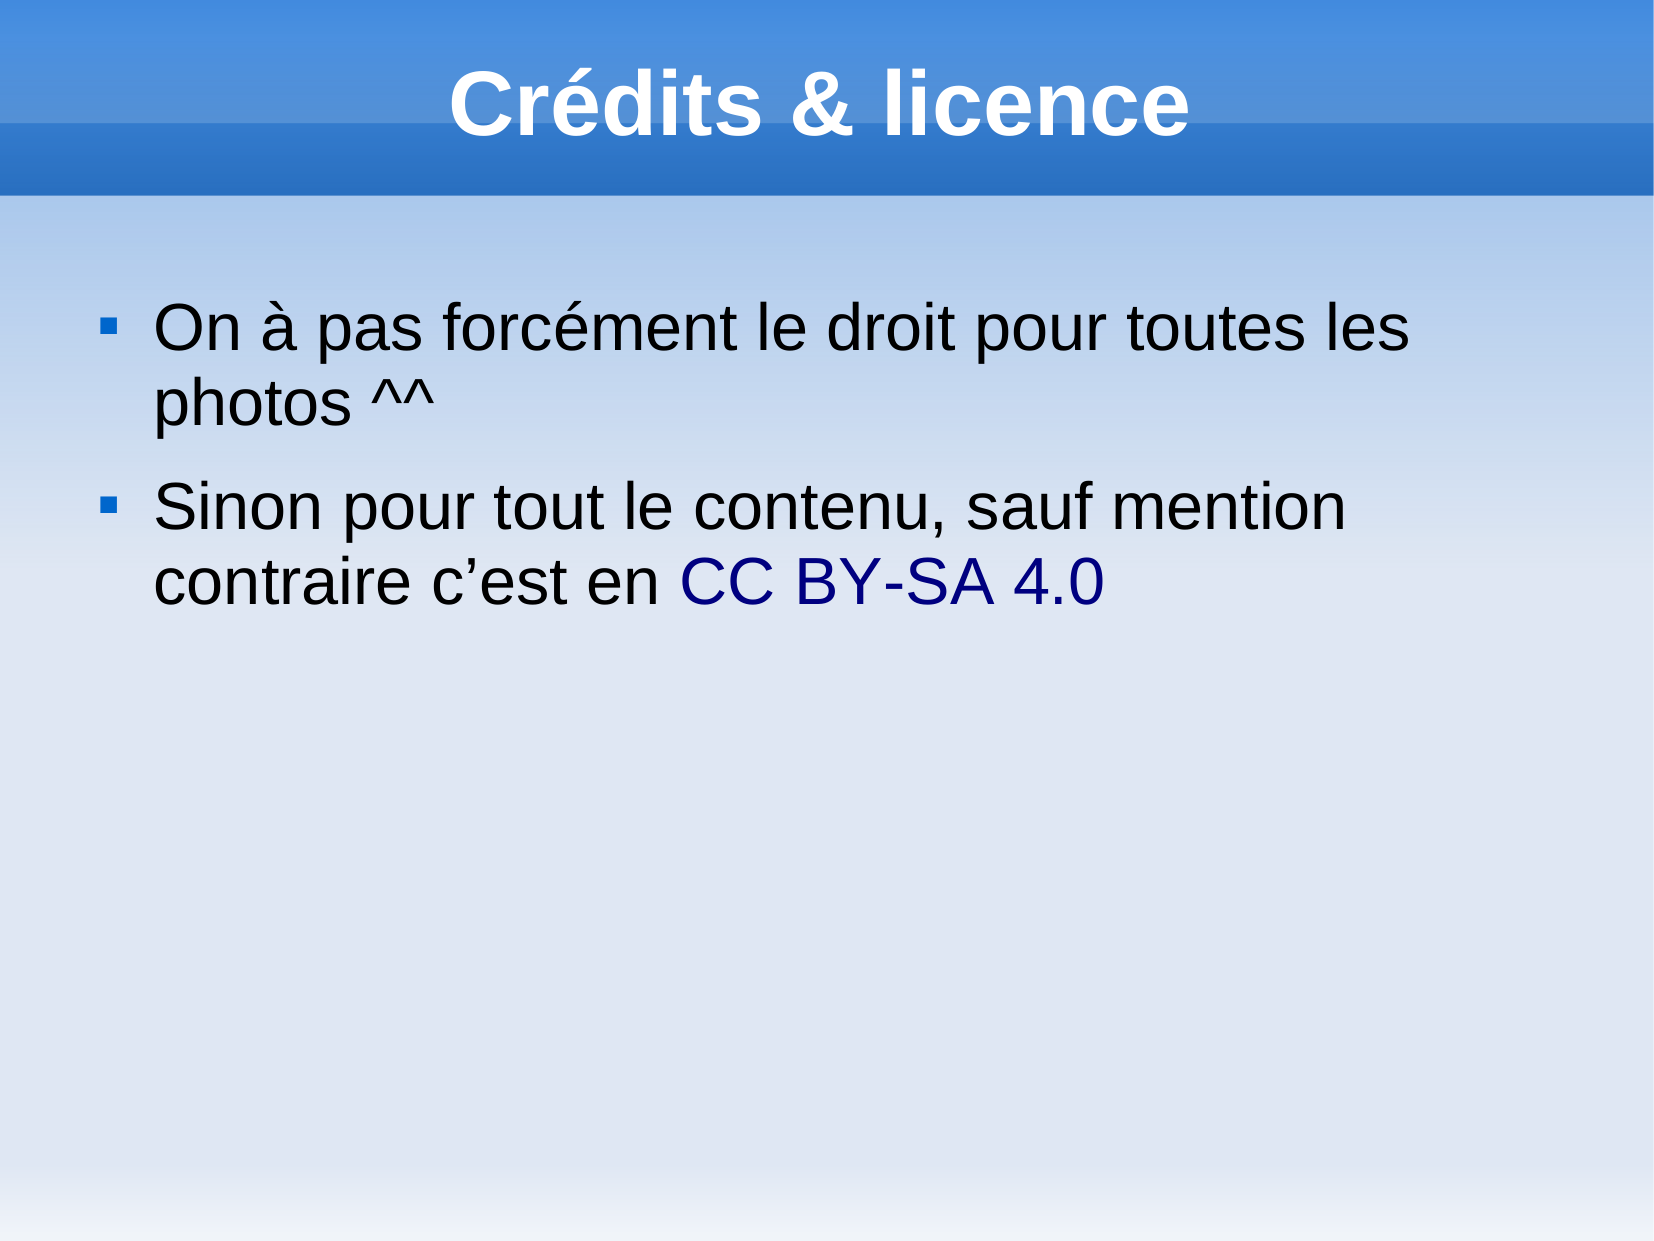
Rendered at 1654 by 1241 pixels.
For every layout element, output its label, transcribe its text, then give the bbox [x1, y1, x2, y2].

picture [0, 0, 1654, 1241]
list On à pas forcément le droit pour toutes les photos ^^ Sinon pour tout le contenu, sauf mention contraire c’est en CC BY-SA 4.0 [82, 290, 1571, 1109]
title Crédits & licence [76, 0, 1565, 208]
